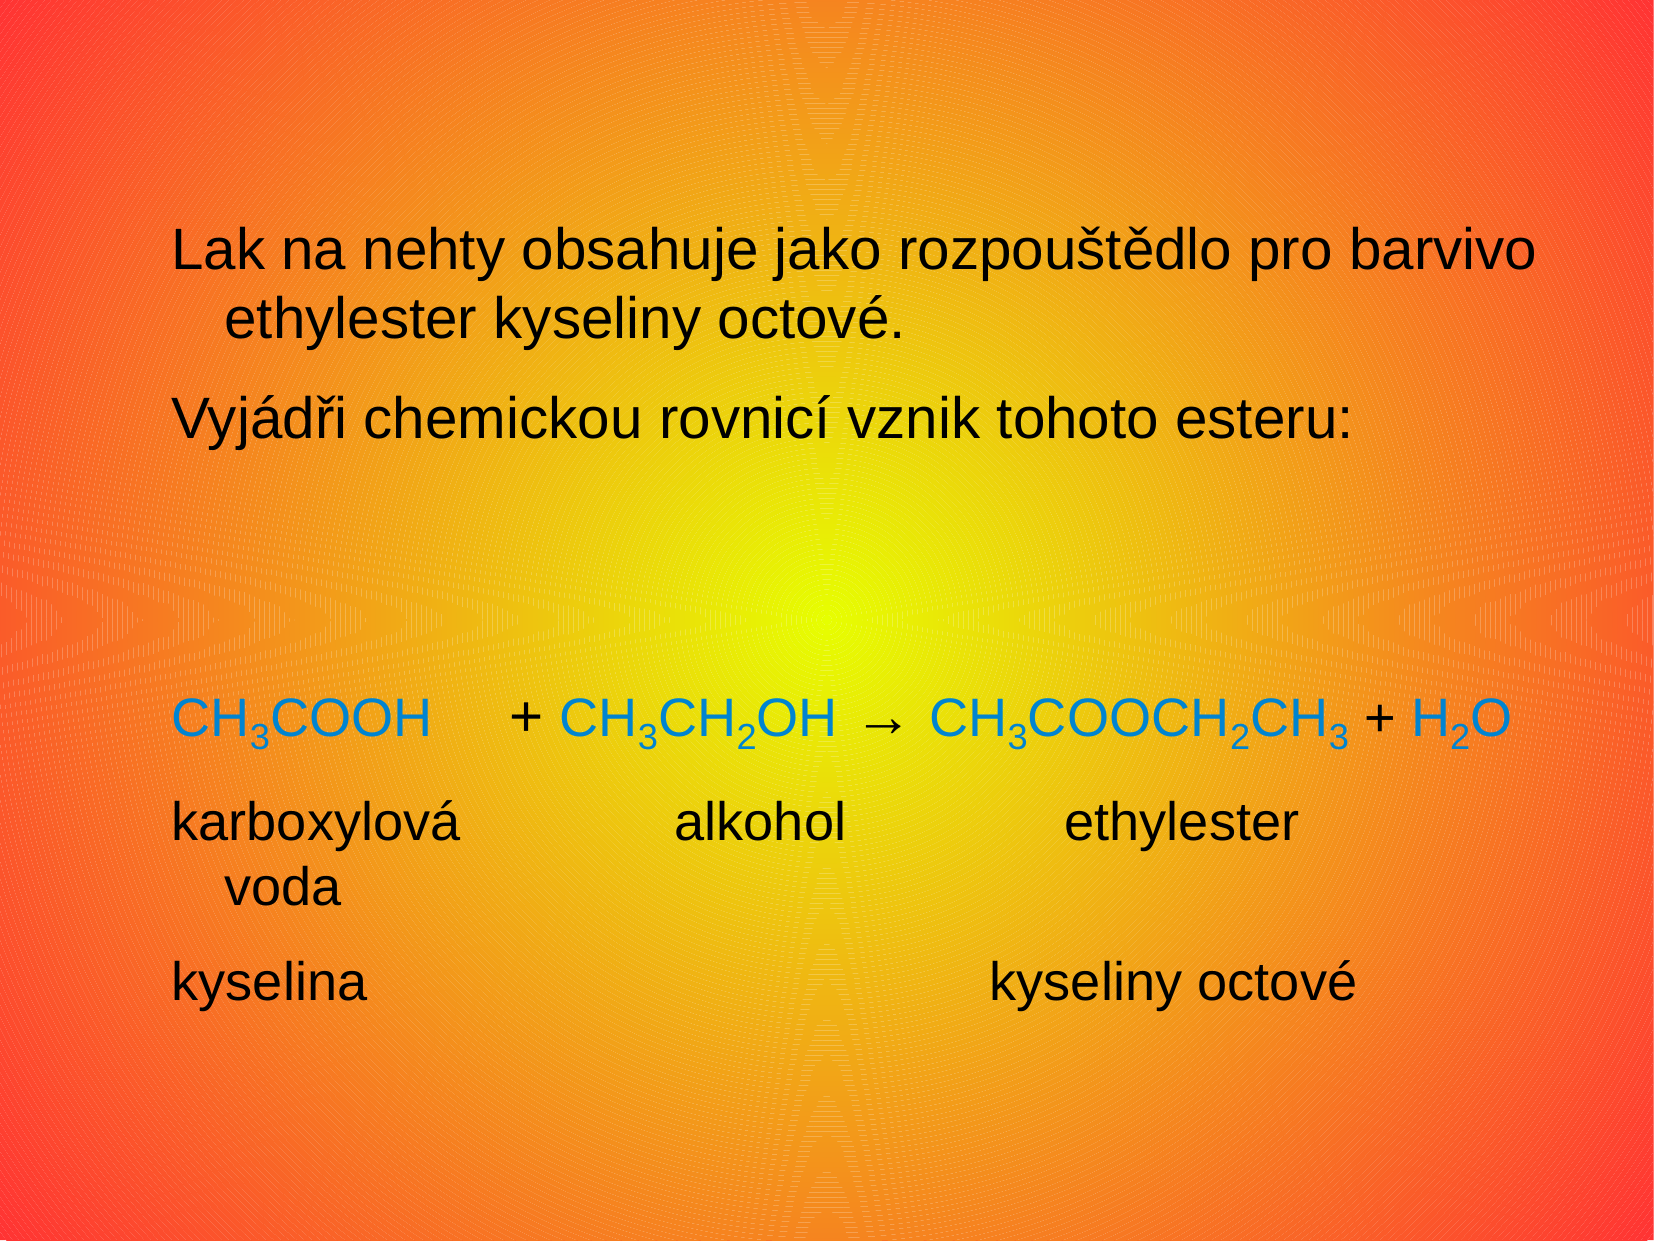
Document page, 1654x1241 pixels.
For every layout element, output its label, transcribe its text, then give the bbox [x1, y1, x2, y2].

list Lak na nehty obsahuje jako rozpouštědlo pro barvivo ethylester kyseliny octové. Vyjádři chemickou rovnicí vznik tohoto esteru: CH3COOH + CH3CH2OH → CH3COOCH2CH3 + H2O karboxylová alkohol ethylester voda kyselina kyseliny octové [82, 210, 1571, 1030]
